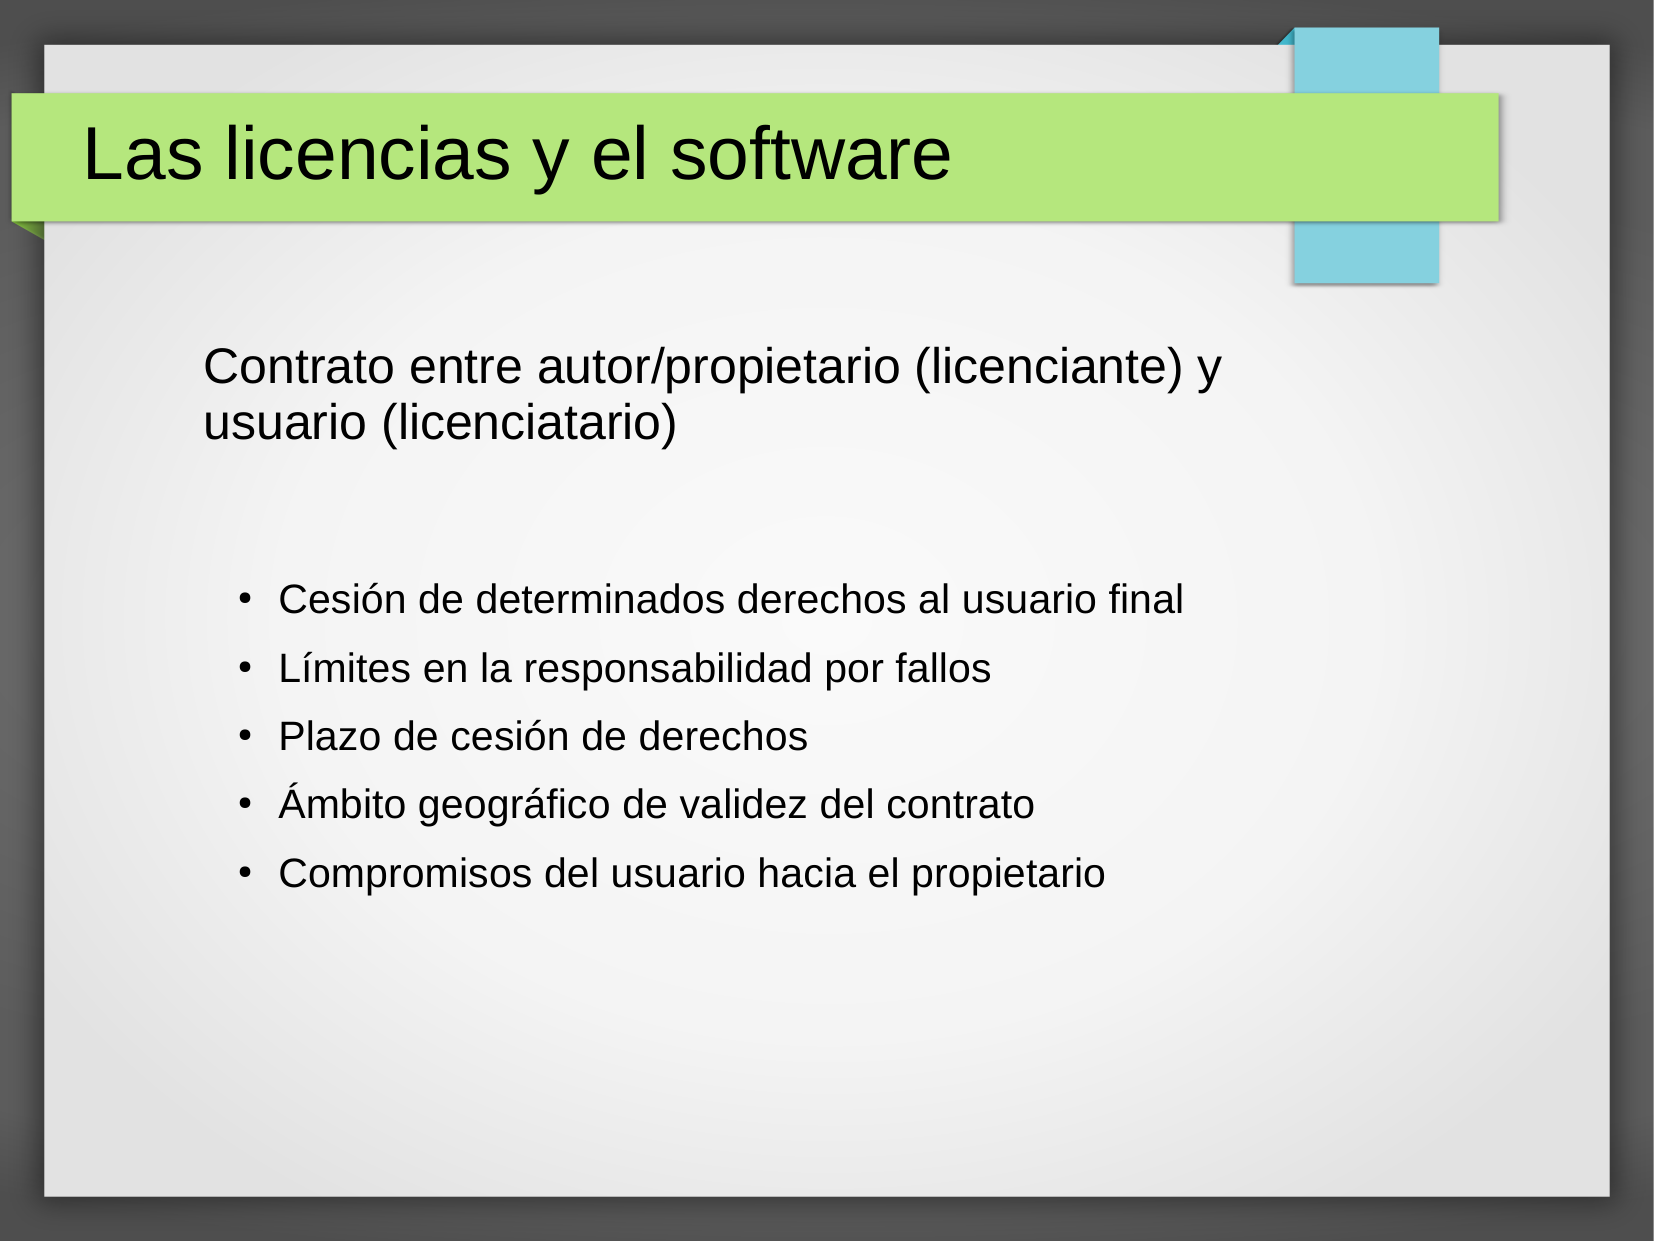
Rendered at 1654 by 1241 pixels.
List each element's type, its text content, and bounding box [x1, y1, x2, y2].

picture [0, 0, 1654, 1241]
list Cesión de determinados derechos al usuario final Límites en la responsabilidad por fallos Plazo de cesión de derechos Ámbito geográfico de validez del contrato Compromisos del usuario hacia el propietario [224, 507, 1654, 897]
title Las licencias y el software [82, 94, 1264, 213]
text_box Contrato entre autor/propietario (licenciante) y usuario (licenciatario) [153, 330, 1382, 515]
